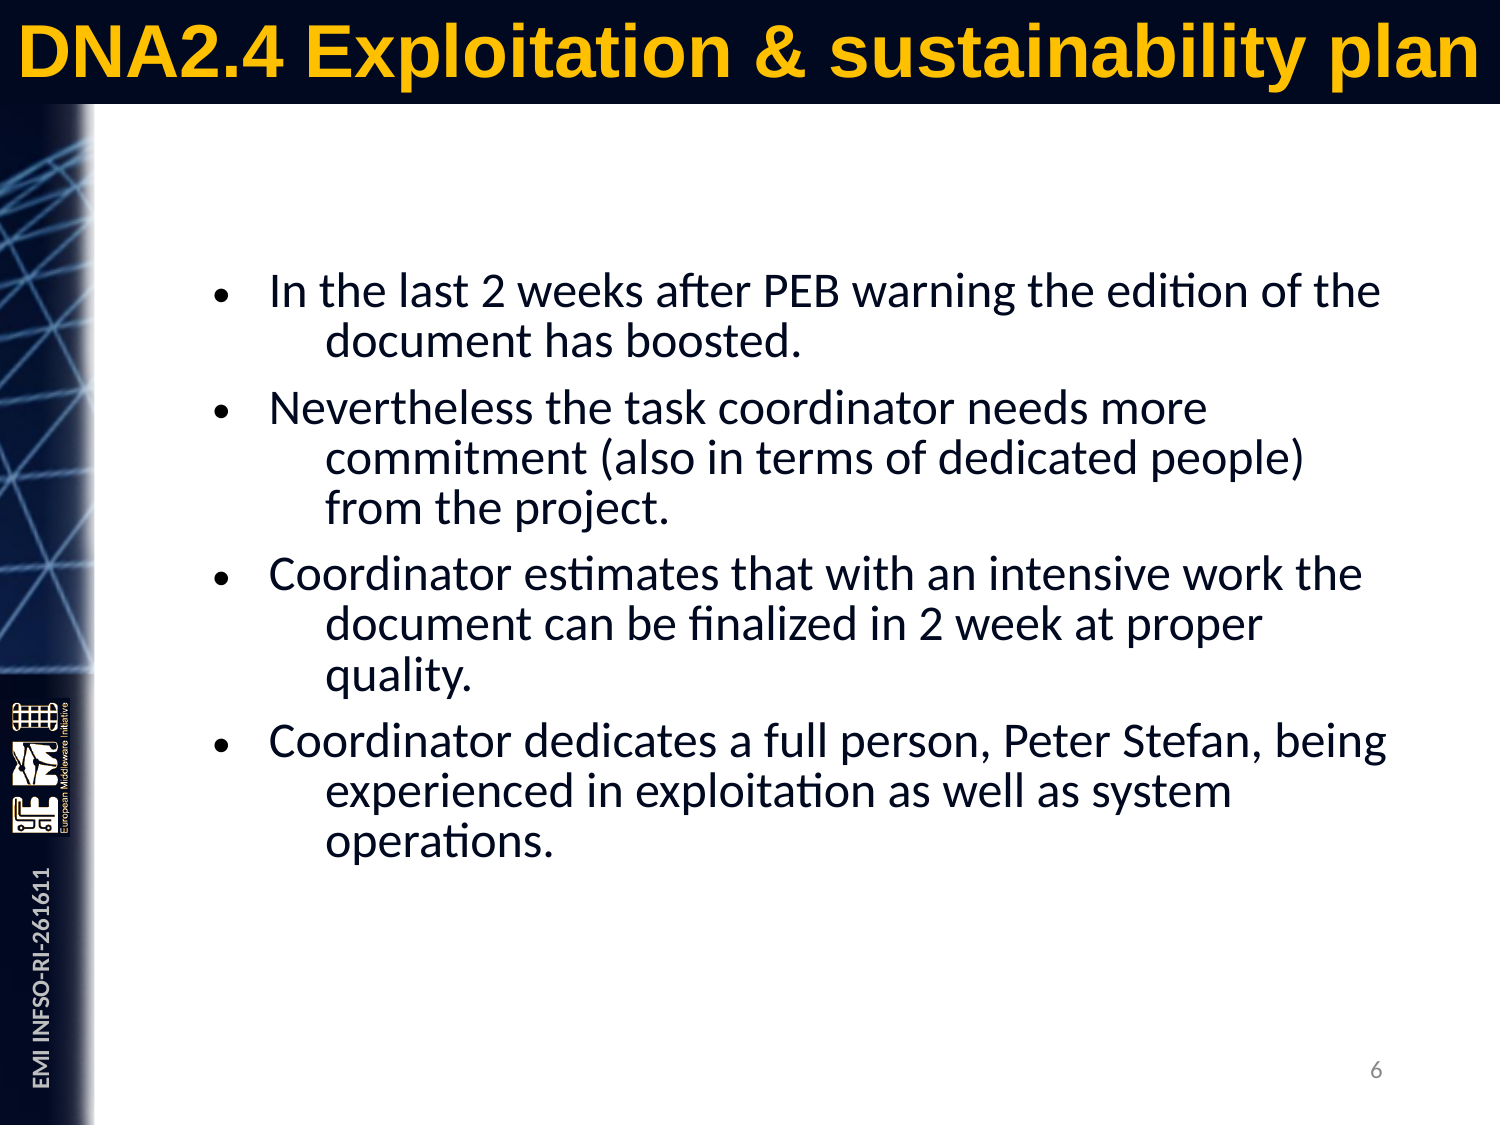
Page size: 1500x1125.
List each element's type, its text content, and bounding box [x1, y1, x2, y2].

title DNA2.4 Exploitation & sustainability plan [0, 0, 1500, 104]
picture [0, 104, 105, 1125]
text_box <szám> [1354, 1042, 1424, 1103]
list In the last 2 weeks after PEB warning the edition of the document has boosted. Nevertheless the task coordinator needs more commitment (also in terms of dedicated people) from the project. Coordinator estimates that with an intensive work the document can be finalized in 2 week at proper quality. Coordinator dedicates a full person, Peter Stefan, being experienced in exploitation as well as system operations. [197, 262, 1426, 1005]
